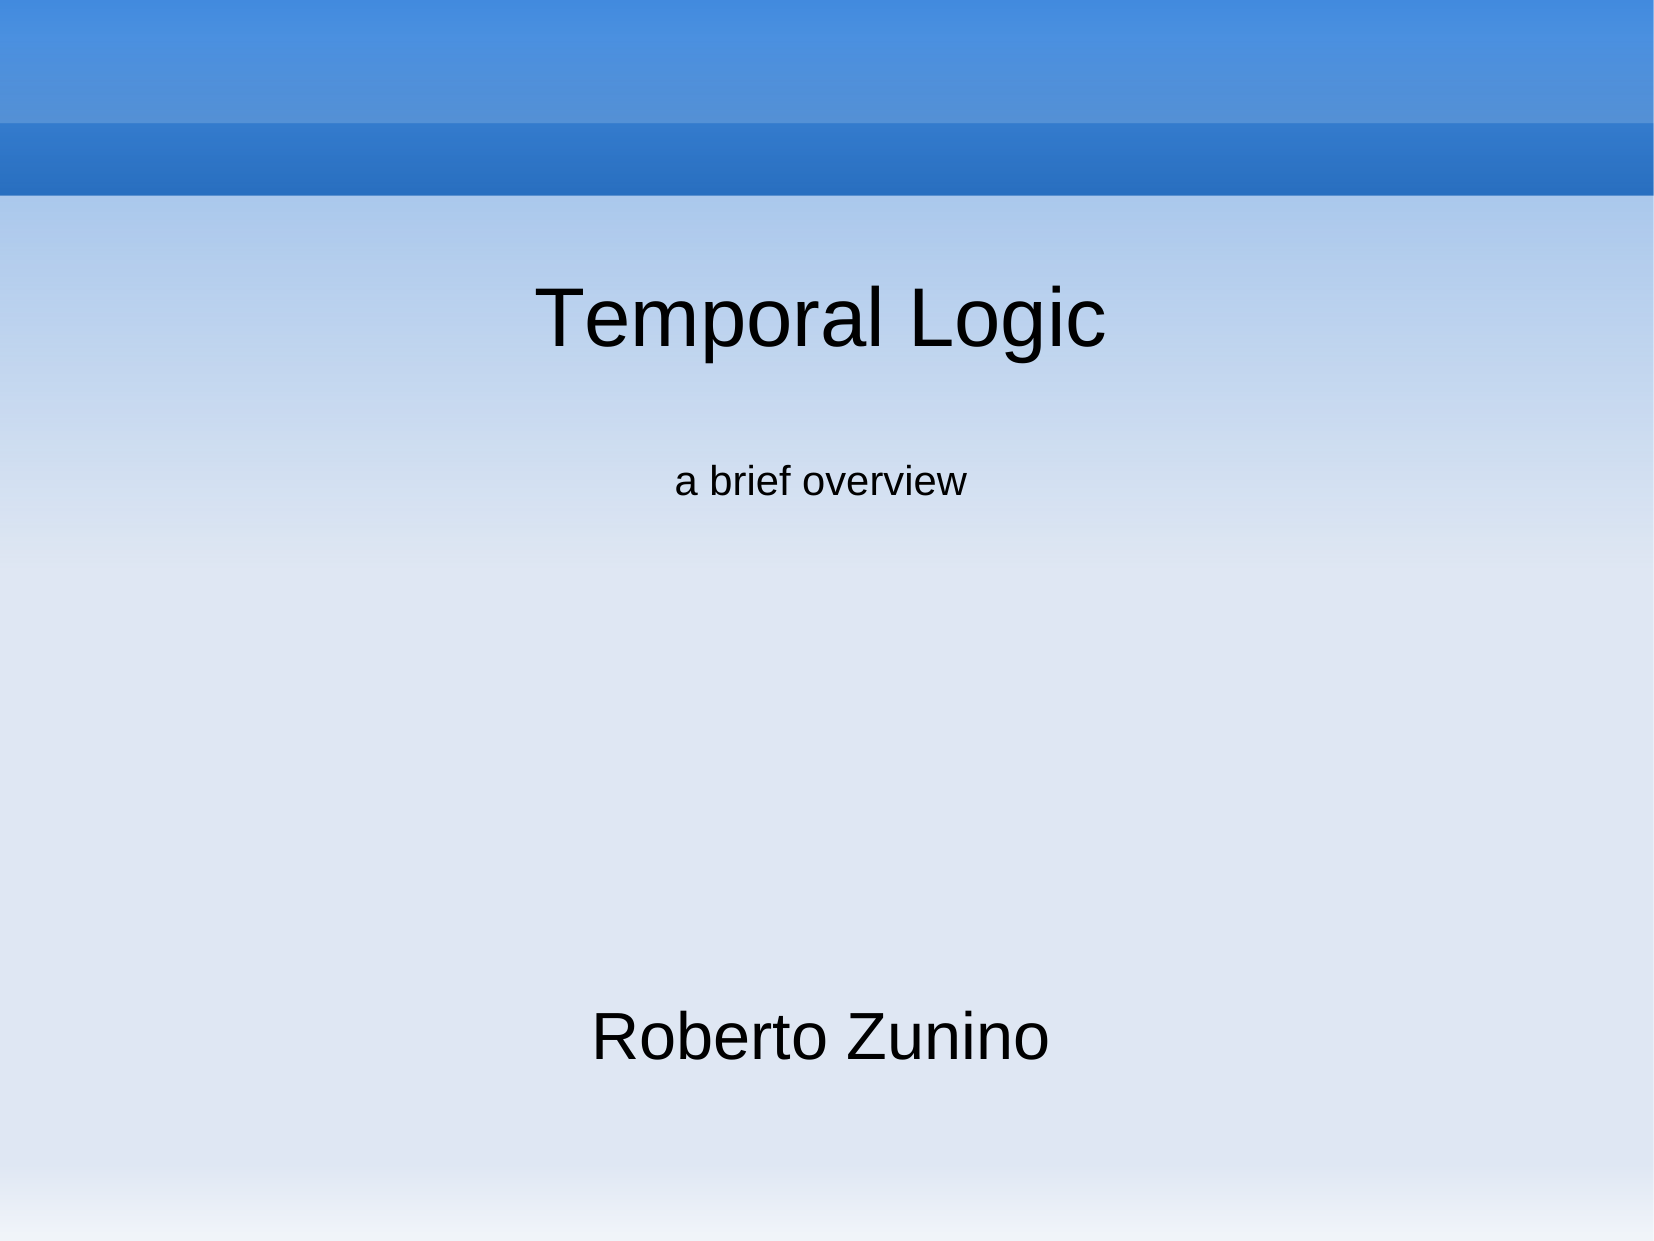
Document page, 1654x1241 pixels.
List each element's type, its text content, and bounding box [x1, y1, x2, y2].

picture [0, 0, 1654, 1241]
subtitle Temporal Logic a brief overview Roberto Zunino [76, 118, 1565, 1227]
